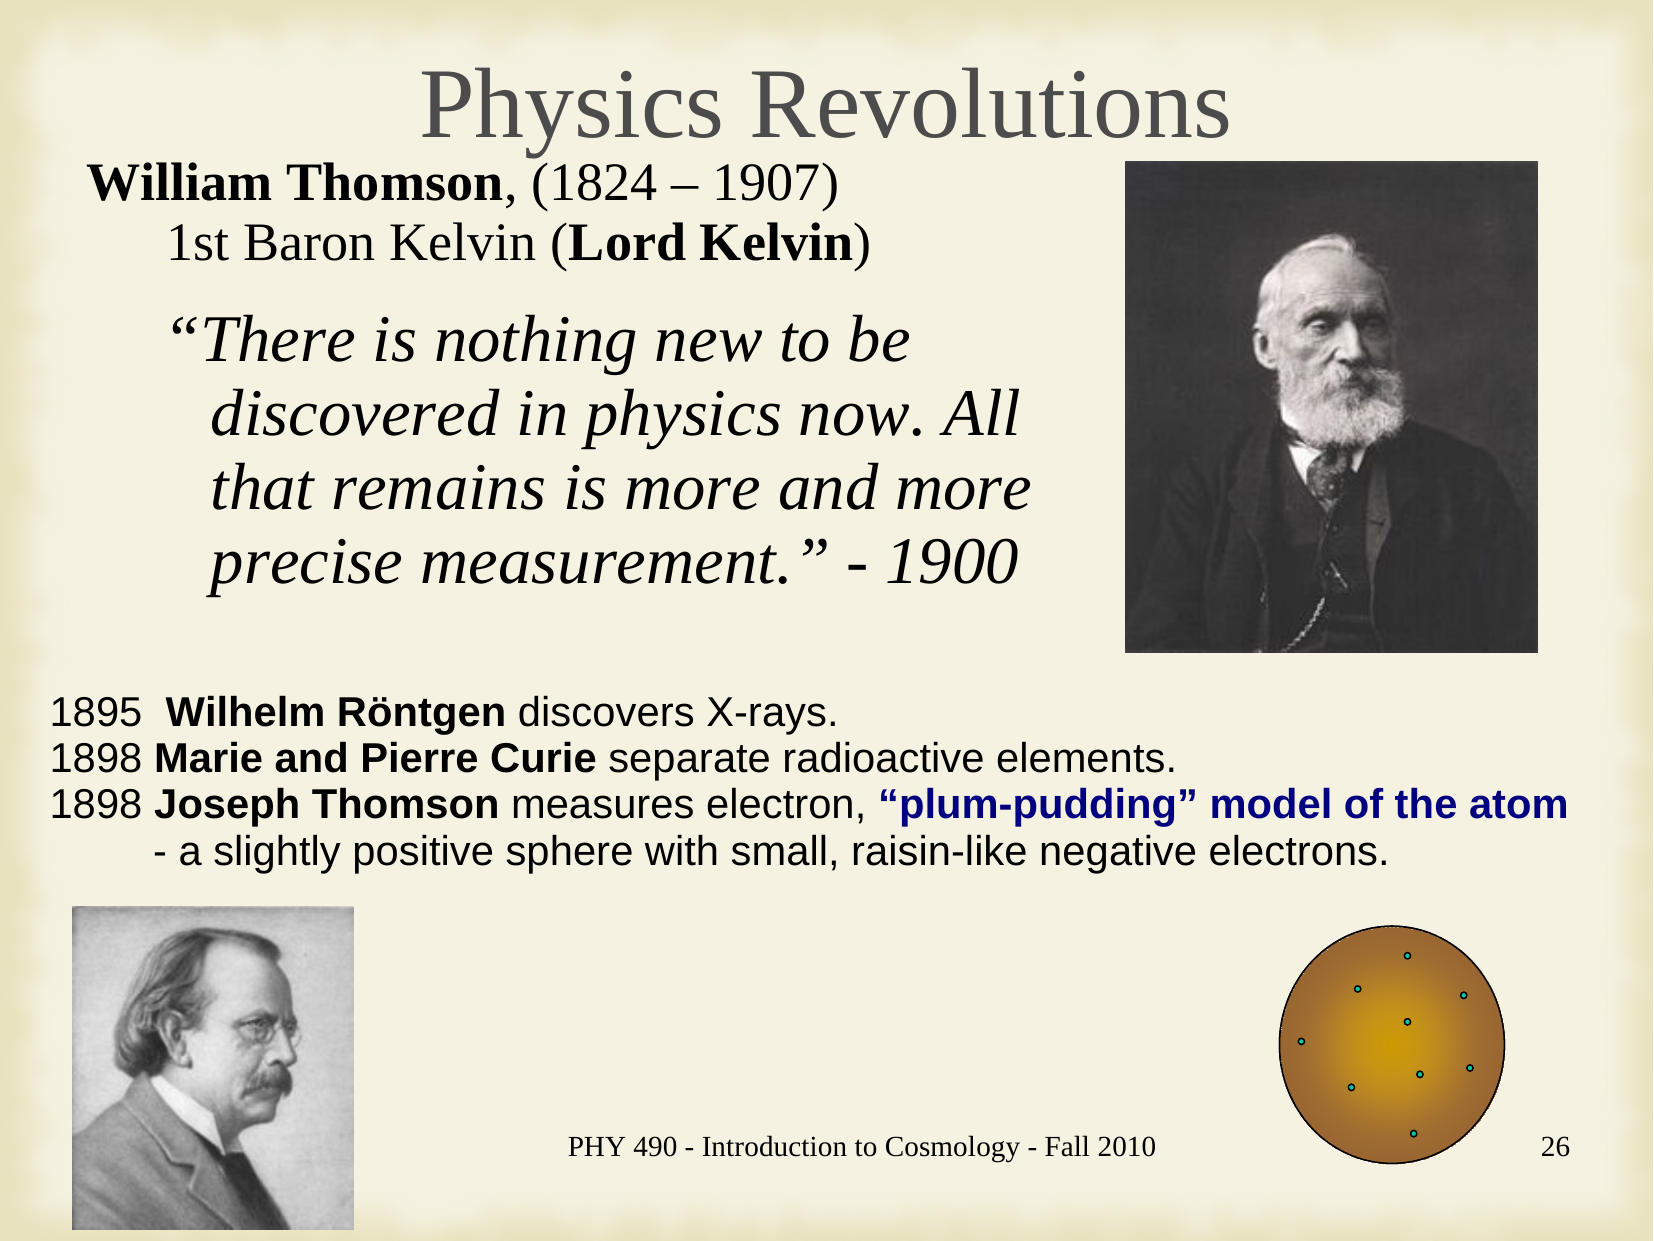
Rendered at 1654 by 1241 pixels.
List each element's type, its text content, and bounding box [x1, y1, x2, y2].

text_box 1895 Wilhelm Röntgen discovers X-rays. 1898 Marie and Pierre Curie separate radioactive elements. 1898 Joseph Thomson measures electron, “plum-pudding” model of the atom - a slightly positive sphere with small, raisin-like negative electrons. [34, 680, 1621, 886]
picture [0, 0, 1653, 1241]
list William Thomson, (1824 – 1907) 1st Baron Kelvin (Lord Kelvin) “There is nothing new to be discovered in physics now. All that remains is more and more precise measurement.” - 1900 [68, 152, 1082, 650]
title Physics Revolutions [82, 0, 1571, 208]
